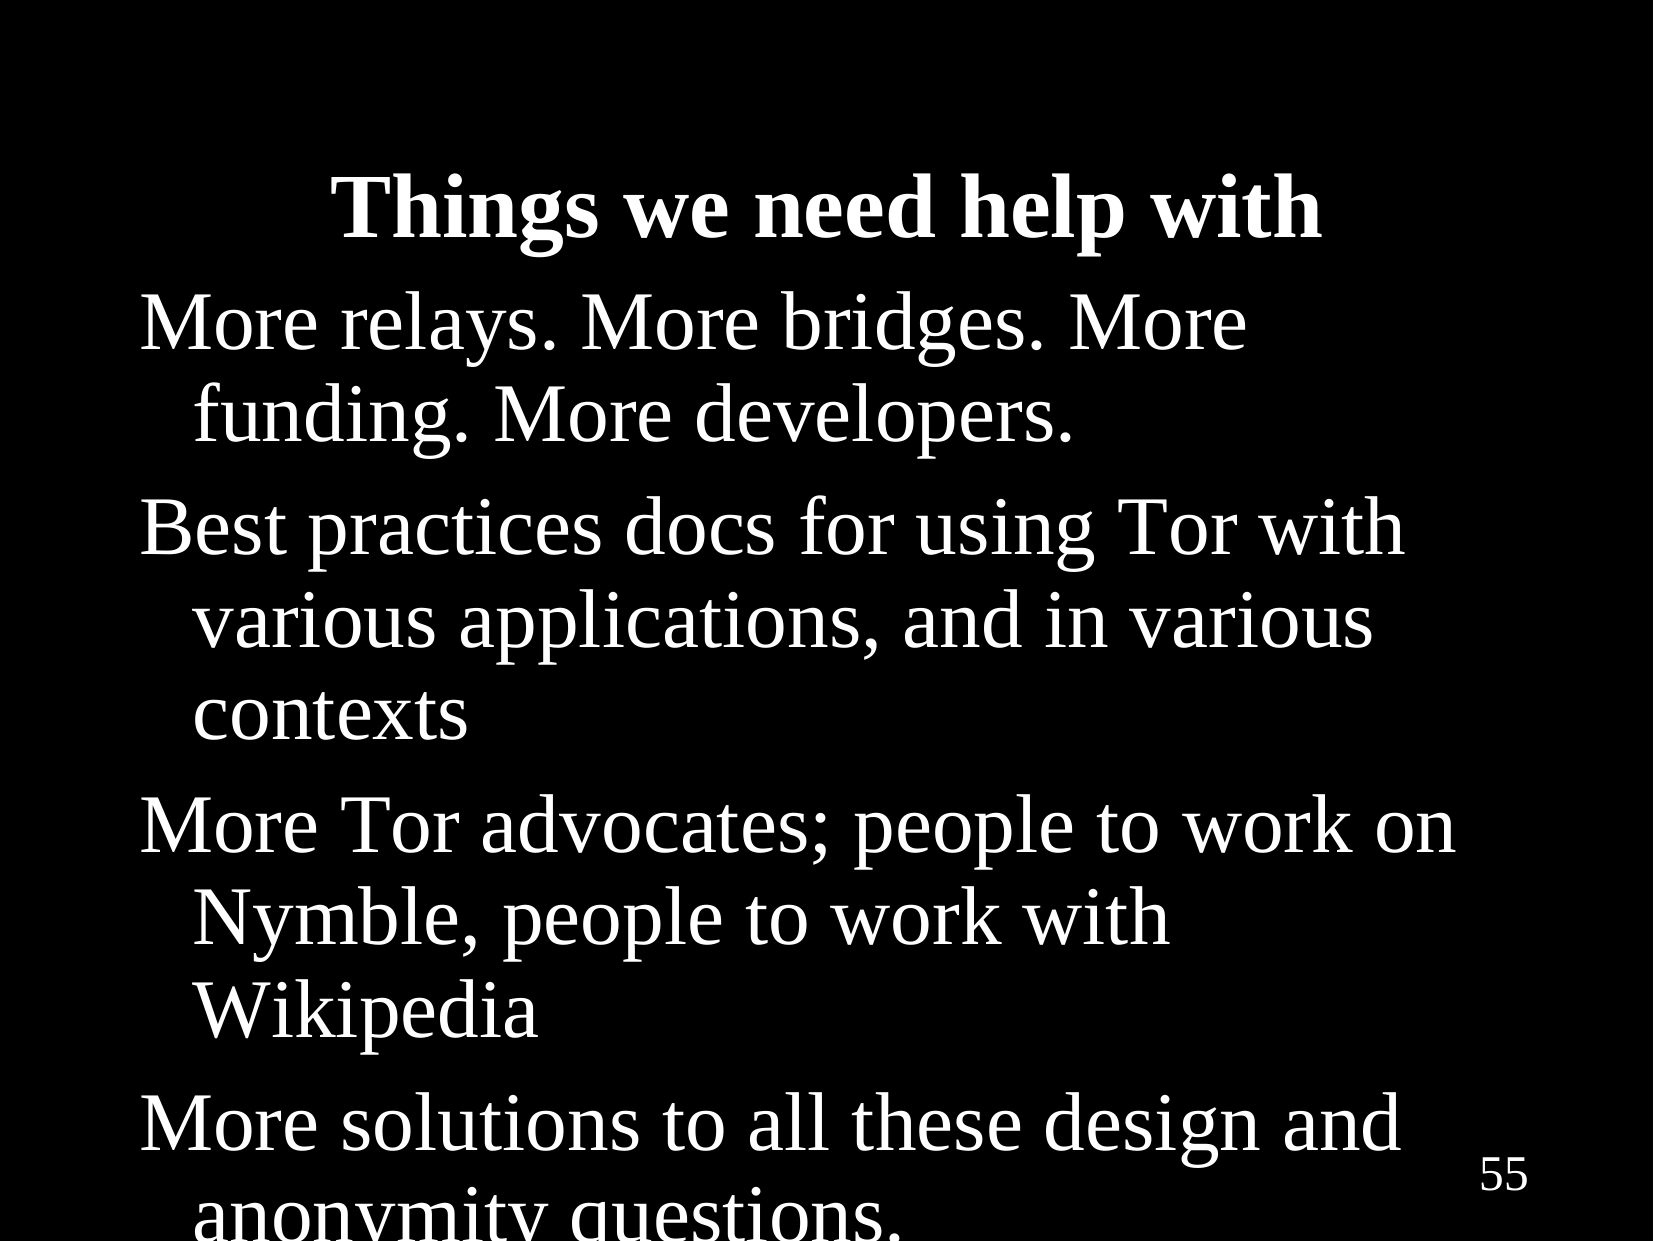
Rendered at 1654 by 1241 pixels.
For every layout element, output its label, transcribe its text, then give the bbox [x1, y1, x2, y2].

title Things we need help with [121, 102, 1534, 275]
list More relays. More bridges. More funding. More developers. Best practices docs for using Tor with various applications, and in various contexts More Tor advocates; people to work on Nymble, people to work with Wikipedia More solutions to all these design and anonymity questions. [121, 275, 1534, 1169]
